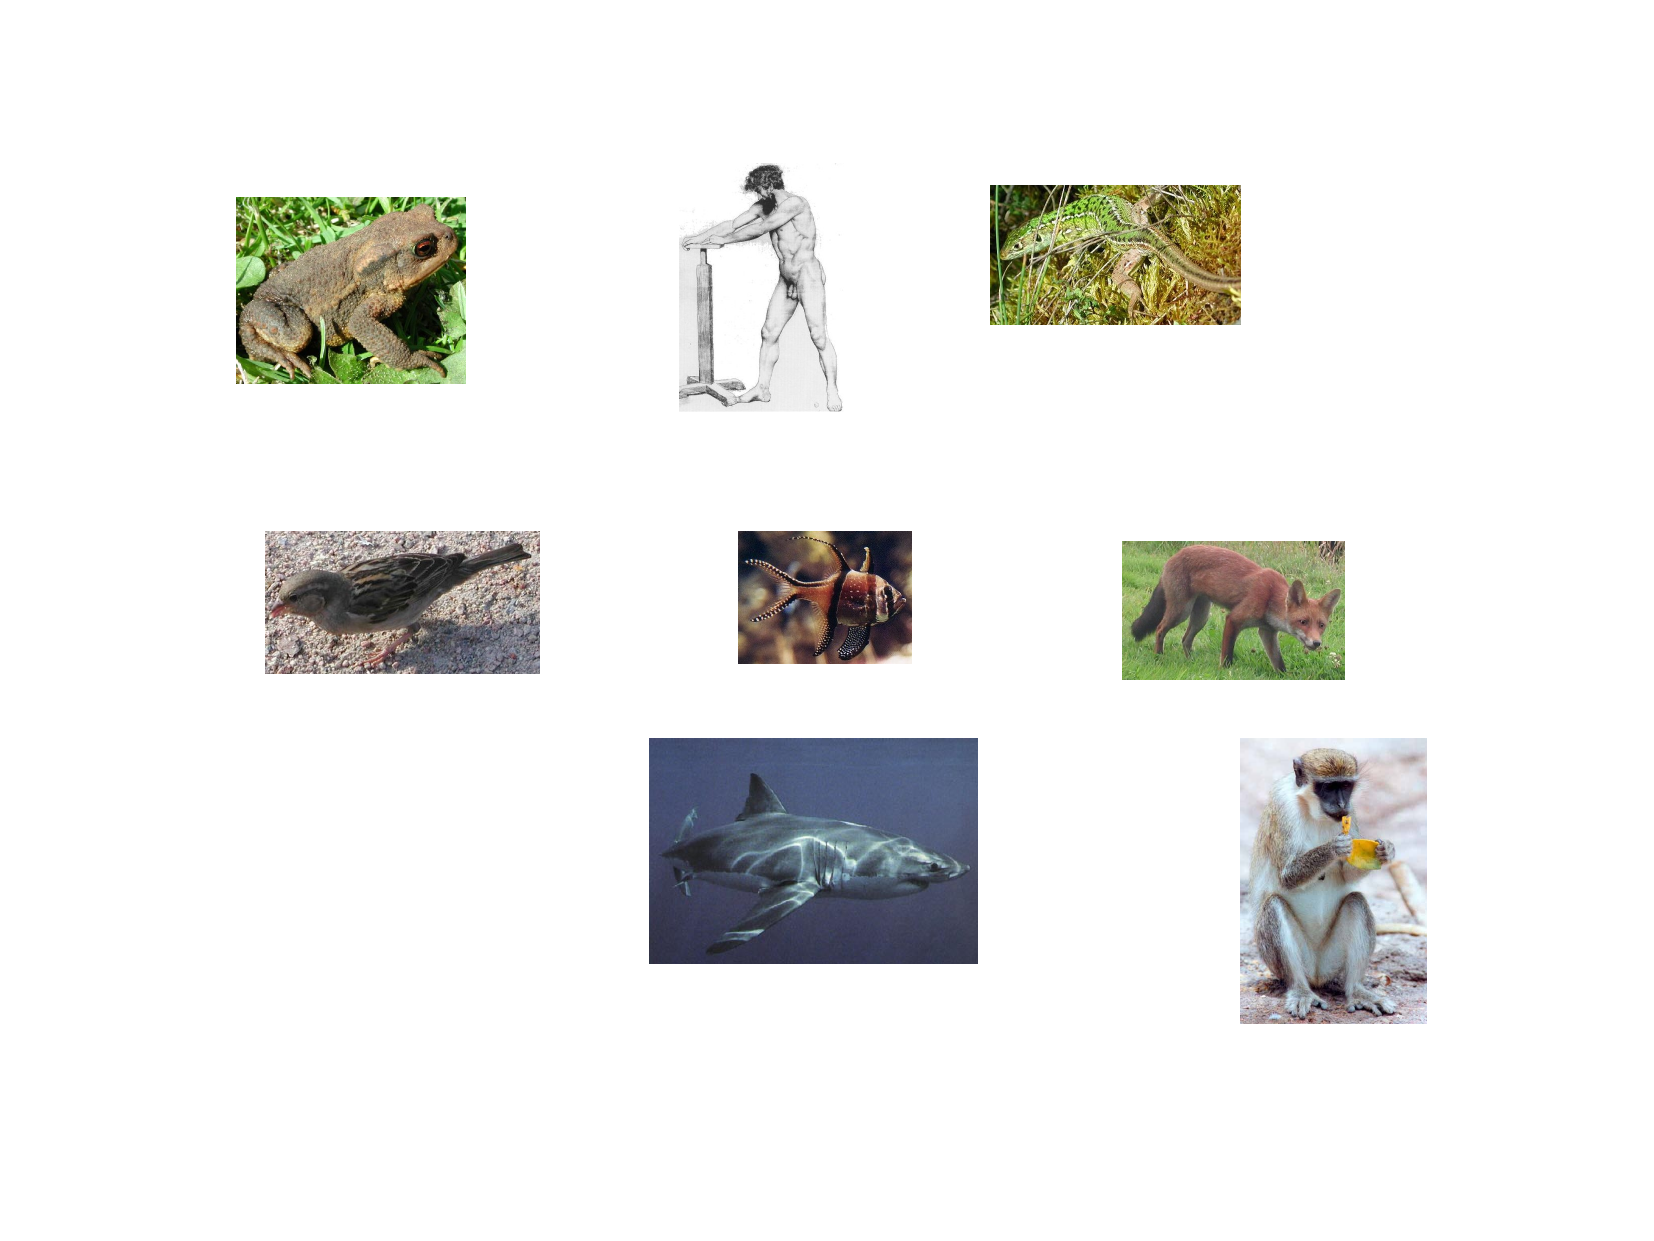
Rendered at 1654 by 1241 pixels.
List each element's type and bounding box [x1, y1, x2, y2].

picture [265, 531, 540, 674]
picture [738, 531, 912, 664]
picture [236, 197, 466, 384]
picture [649, 738, 978, 964]
picture [679, 163, 844, 414]
picture [990, 185, 1241, 325]
picture [1122, 541, 1345, 680]
picture [1240, 738, 1427, 1024]
